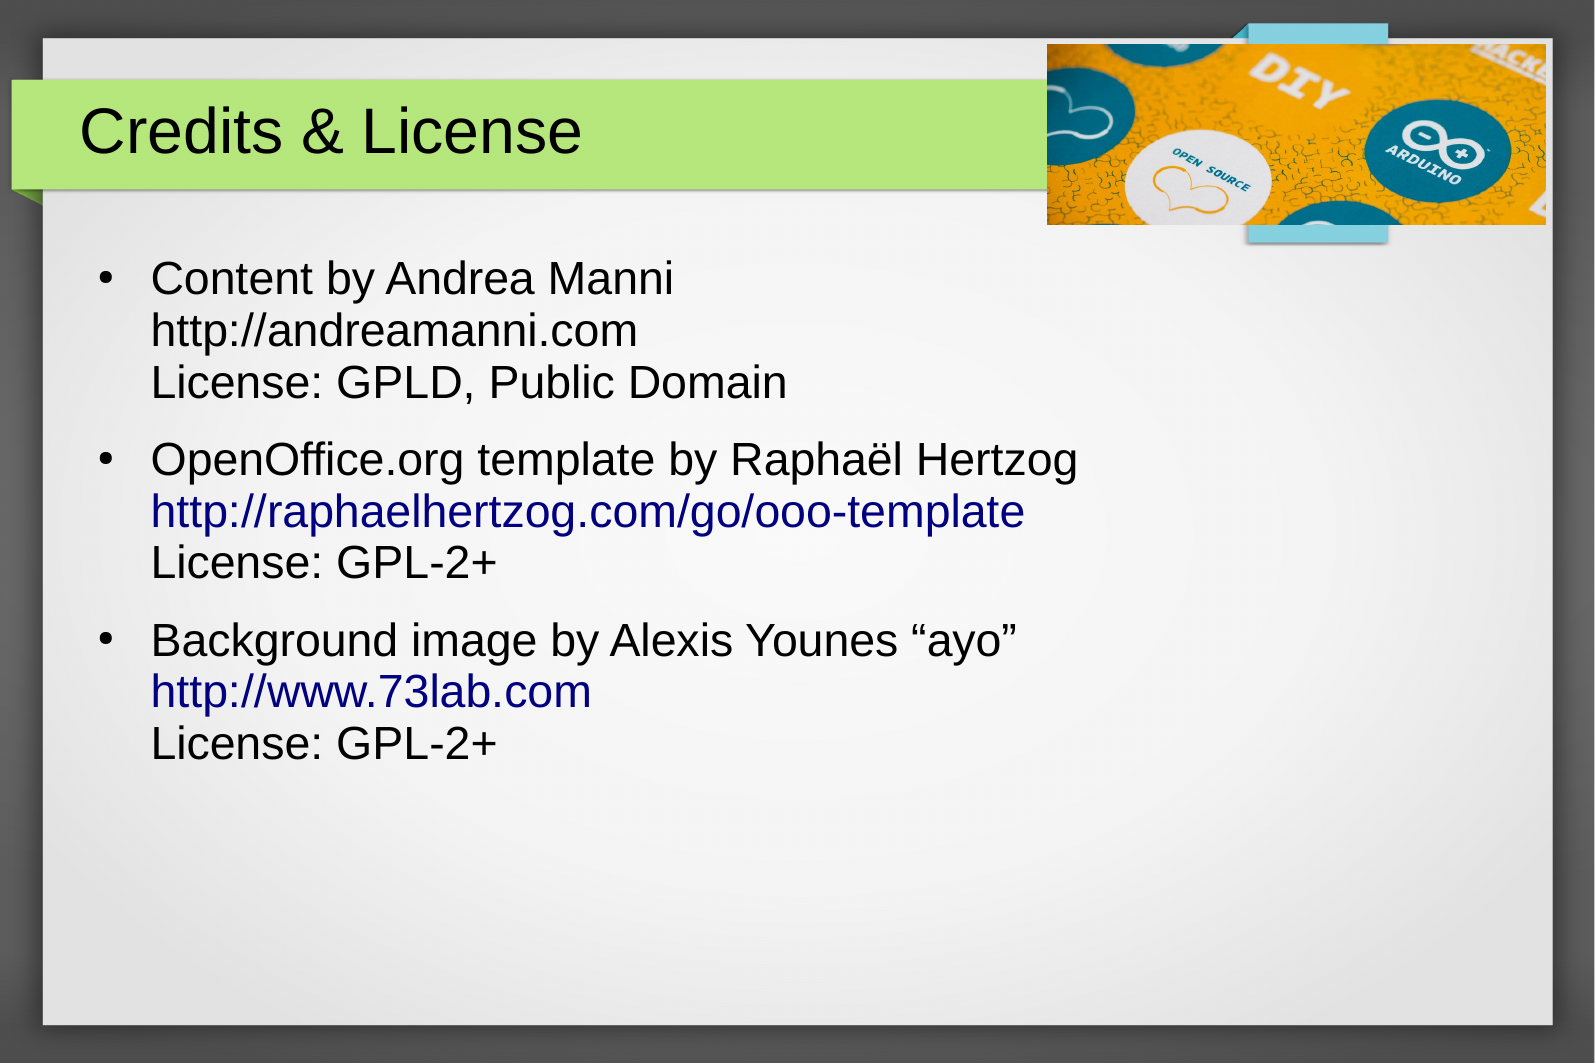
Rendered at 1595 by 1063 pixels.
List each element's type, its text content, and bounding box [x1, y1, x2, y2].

picture [0, 0, 1595, 1063]
list Content by Andrea Manni http://andreamanni.com License: GPLD, Public Domain OpenOffice.org template by Raphaël Hertzog http://raphaelhertzog.com/go/ooo-template License: GPL-2+ Background image by Alexis Younes “ayo” http://www.73lab.com License: GPL-2+ [79, 253, 1515, 870]
title Credits & License [79, 80, 1047, 183]
